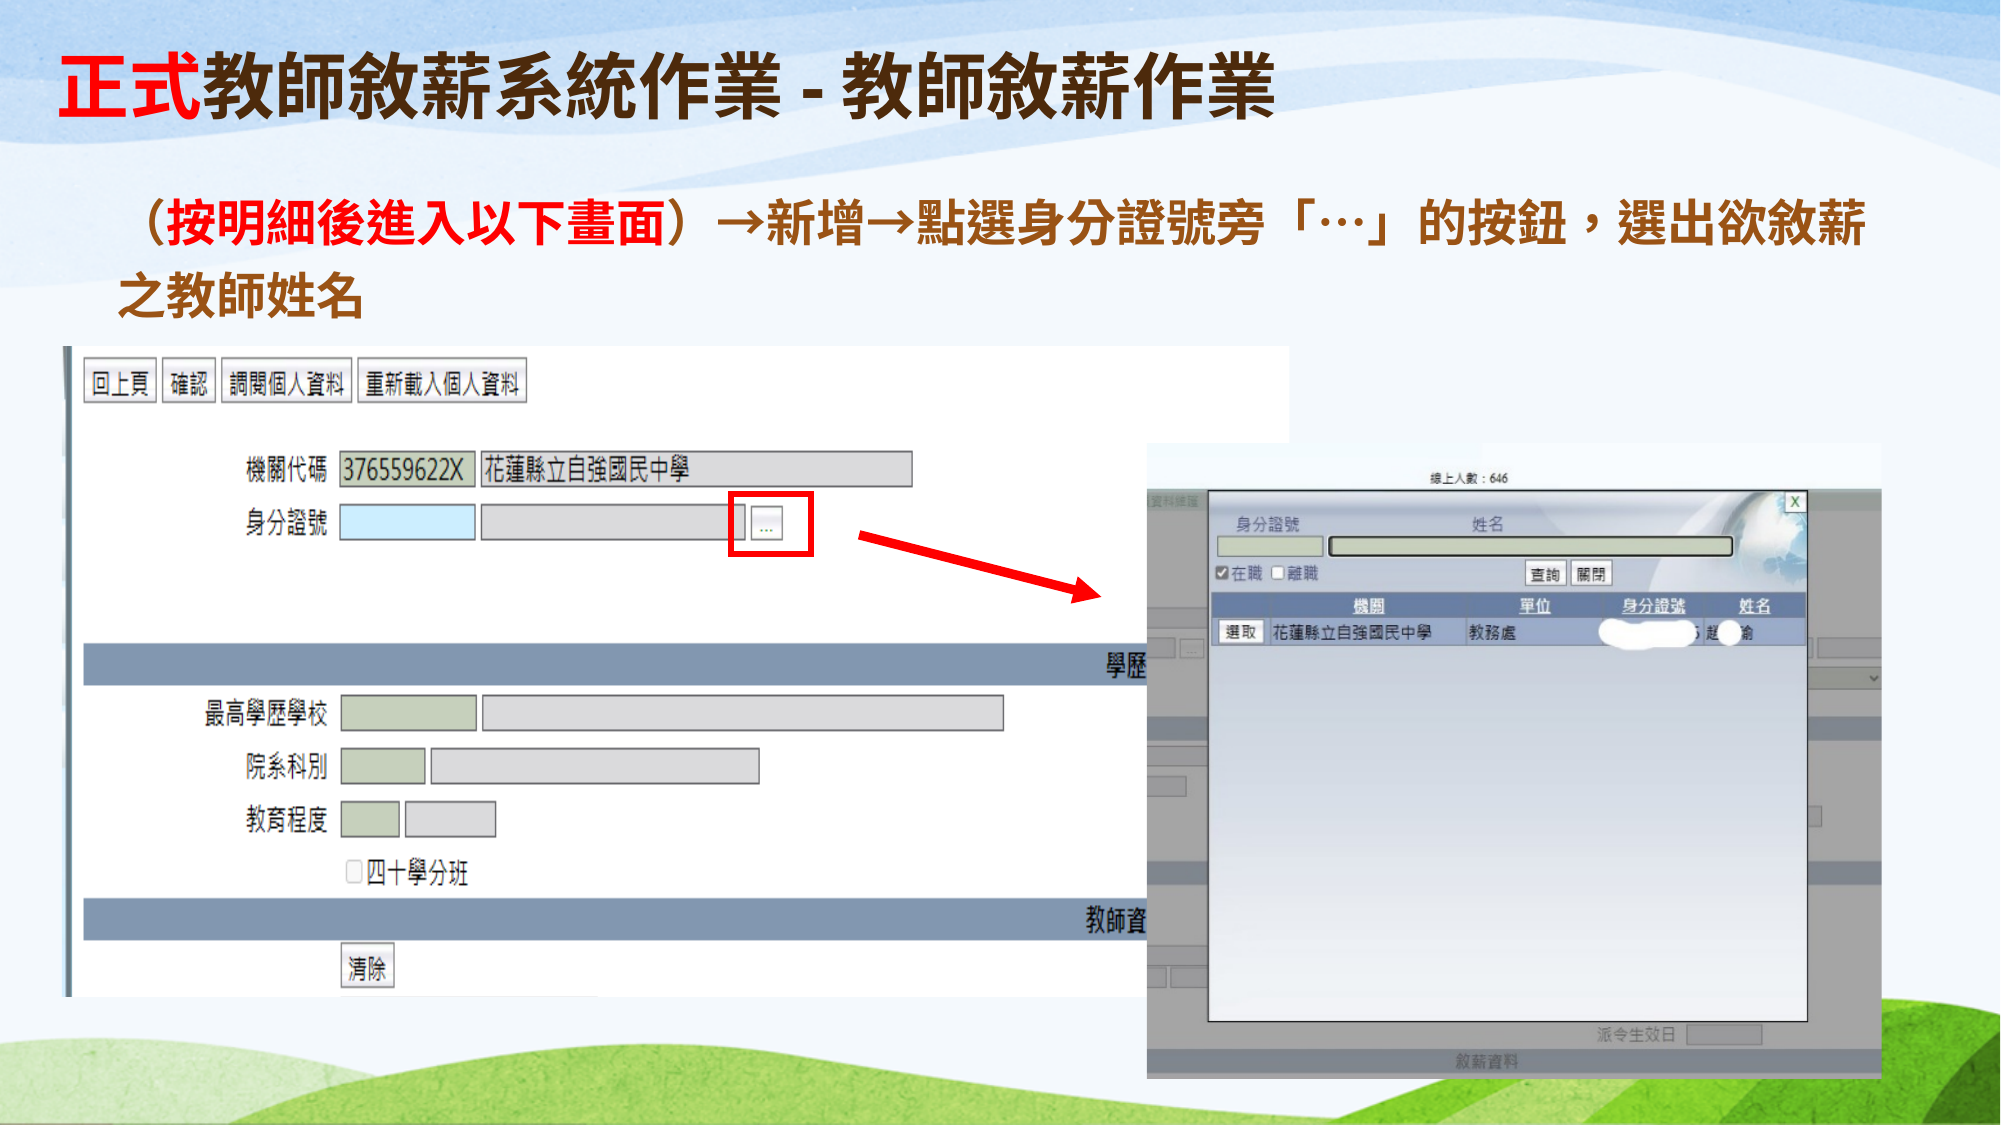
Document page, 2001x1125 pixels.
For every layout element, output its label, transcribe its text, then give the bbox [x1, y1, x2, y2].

title 正式教師敘薪系統作業-教師敘薪作業 [41, 43, 1385, 138]
text_box （按明細後進入以下畫面）→新增→點選身分證號旁「…」的按鈕，選出欲敘薪之教師姓名 [101, 151, 1902, 332]
picture [0, 0, 2001, 1125]
